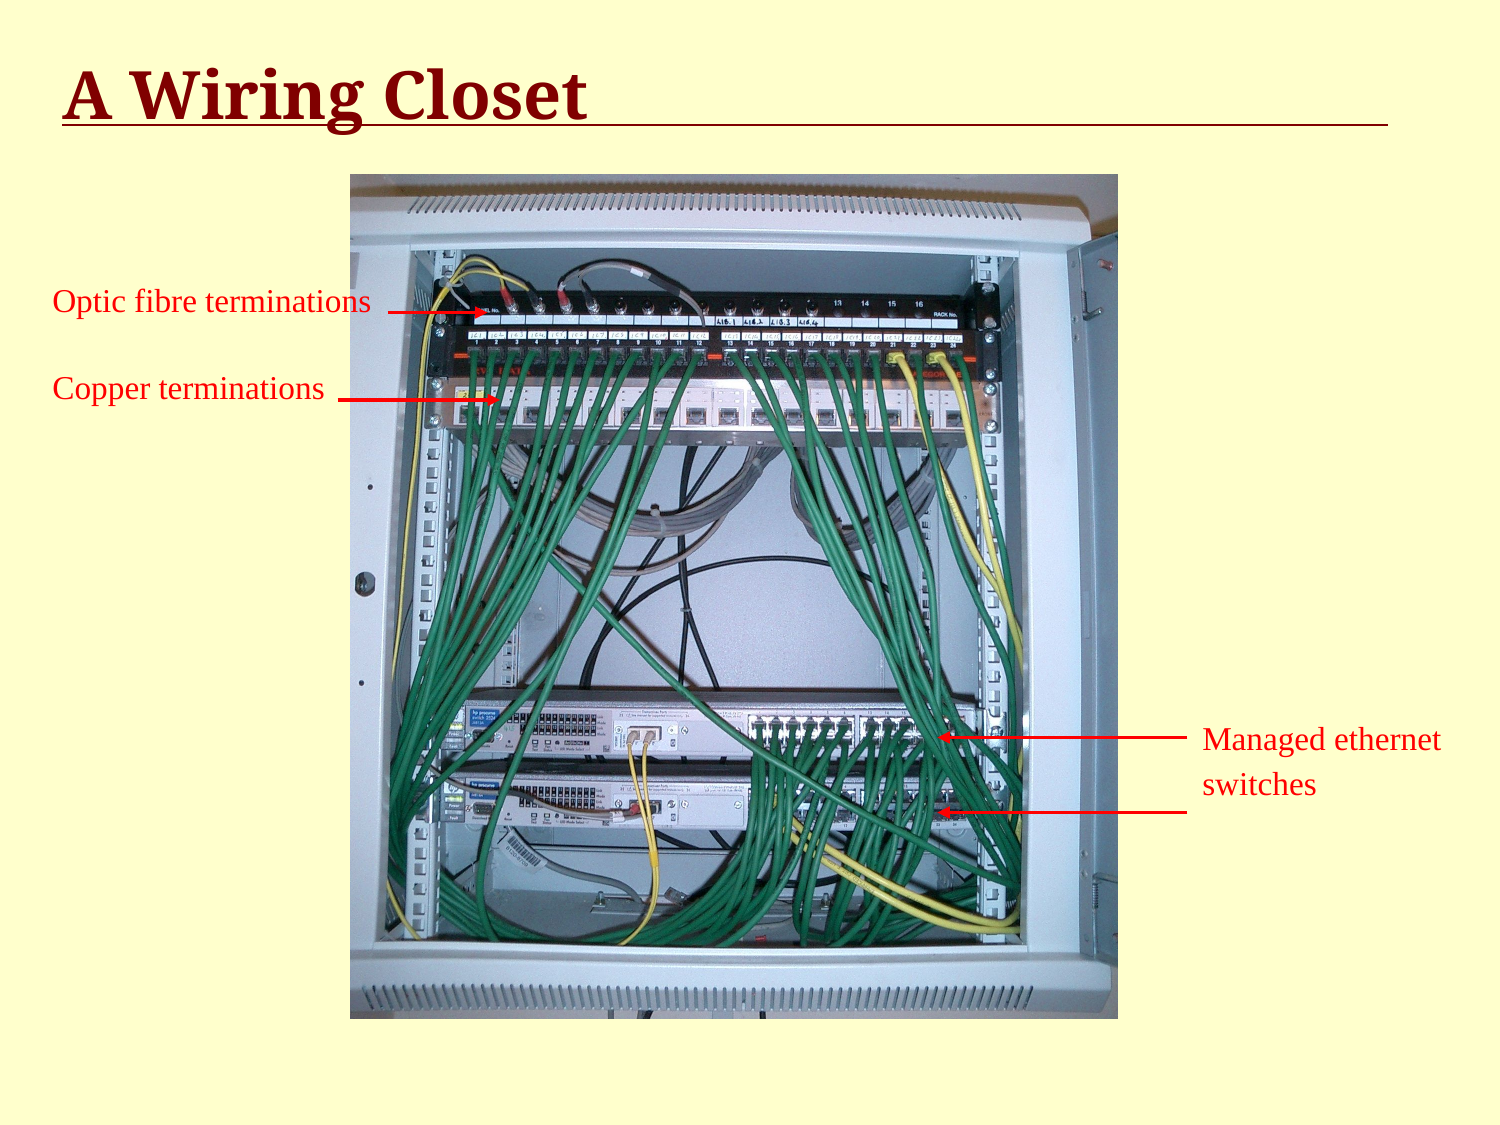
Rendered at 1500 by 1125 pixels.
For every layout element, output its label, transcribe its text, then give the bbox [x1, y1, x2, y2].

text_box Managed ethernet switches [1187, 712, 1457, 811]
picture [350, 174, 1118, 1019]
text_box Optic fibre terminations [37, 275, 387, 328]
text_box Copper terminations [37, 362, 341, 415]
